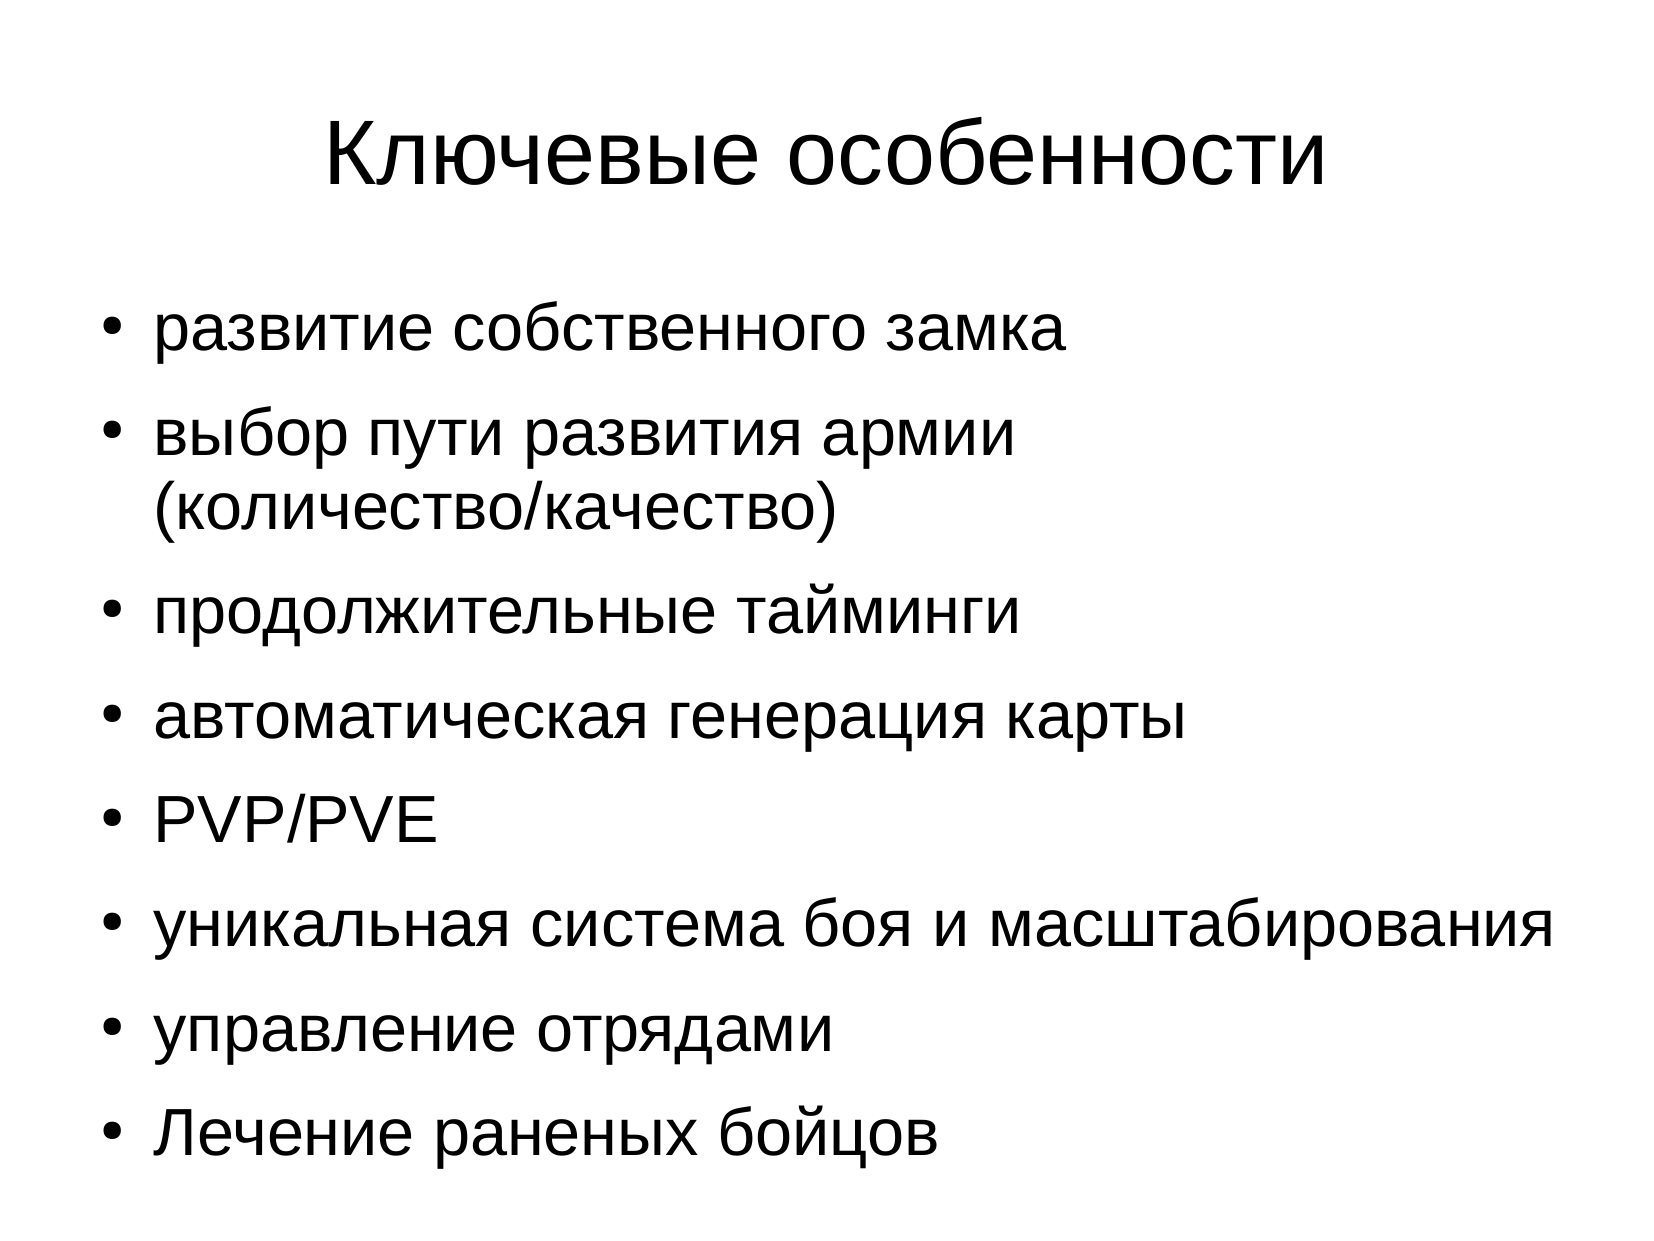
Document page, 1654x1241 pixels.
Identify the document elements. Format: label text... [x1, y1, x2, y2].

title Ключевые особенности [82, 49, 1571, 257]
list развитие собственного замка выбор пути развития армии (количество/качество) продолжительные тайминги автоматическая генерация карты PVP/PVE уникальная система боя и масштабирования управление отрядами Лечение раненых бойцов [82, 290, 1571, 1170]
